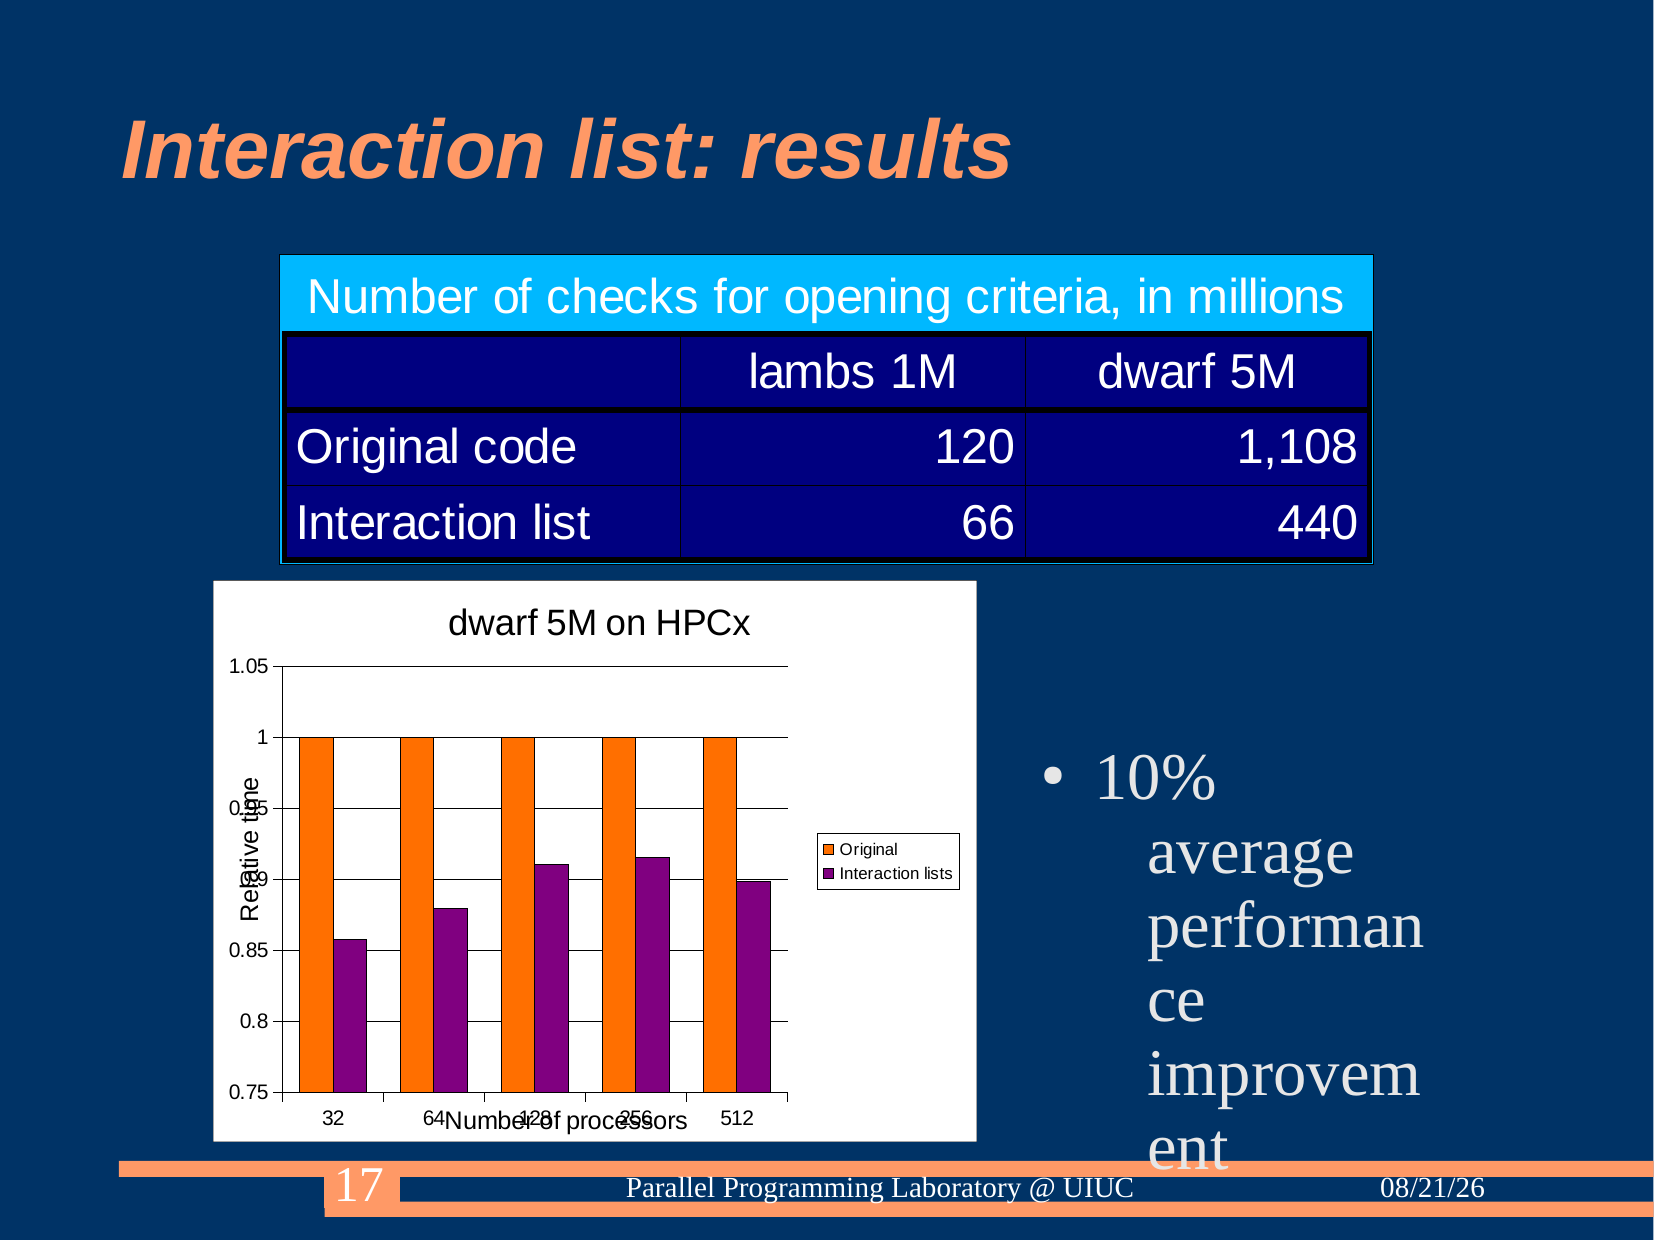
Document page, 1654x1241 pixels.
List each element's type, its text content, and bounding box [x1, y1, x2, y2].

list 10% average performance improvement [1005, 740, 1441, 963]
title Interaction list: results [121, 46, 1534, 254]
chart [279, 254, 1374, 565]
chart [213, 580, 977, 1142]
